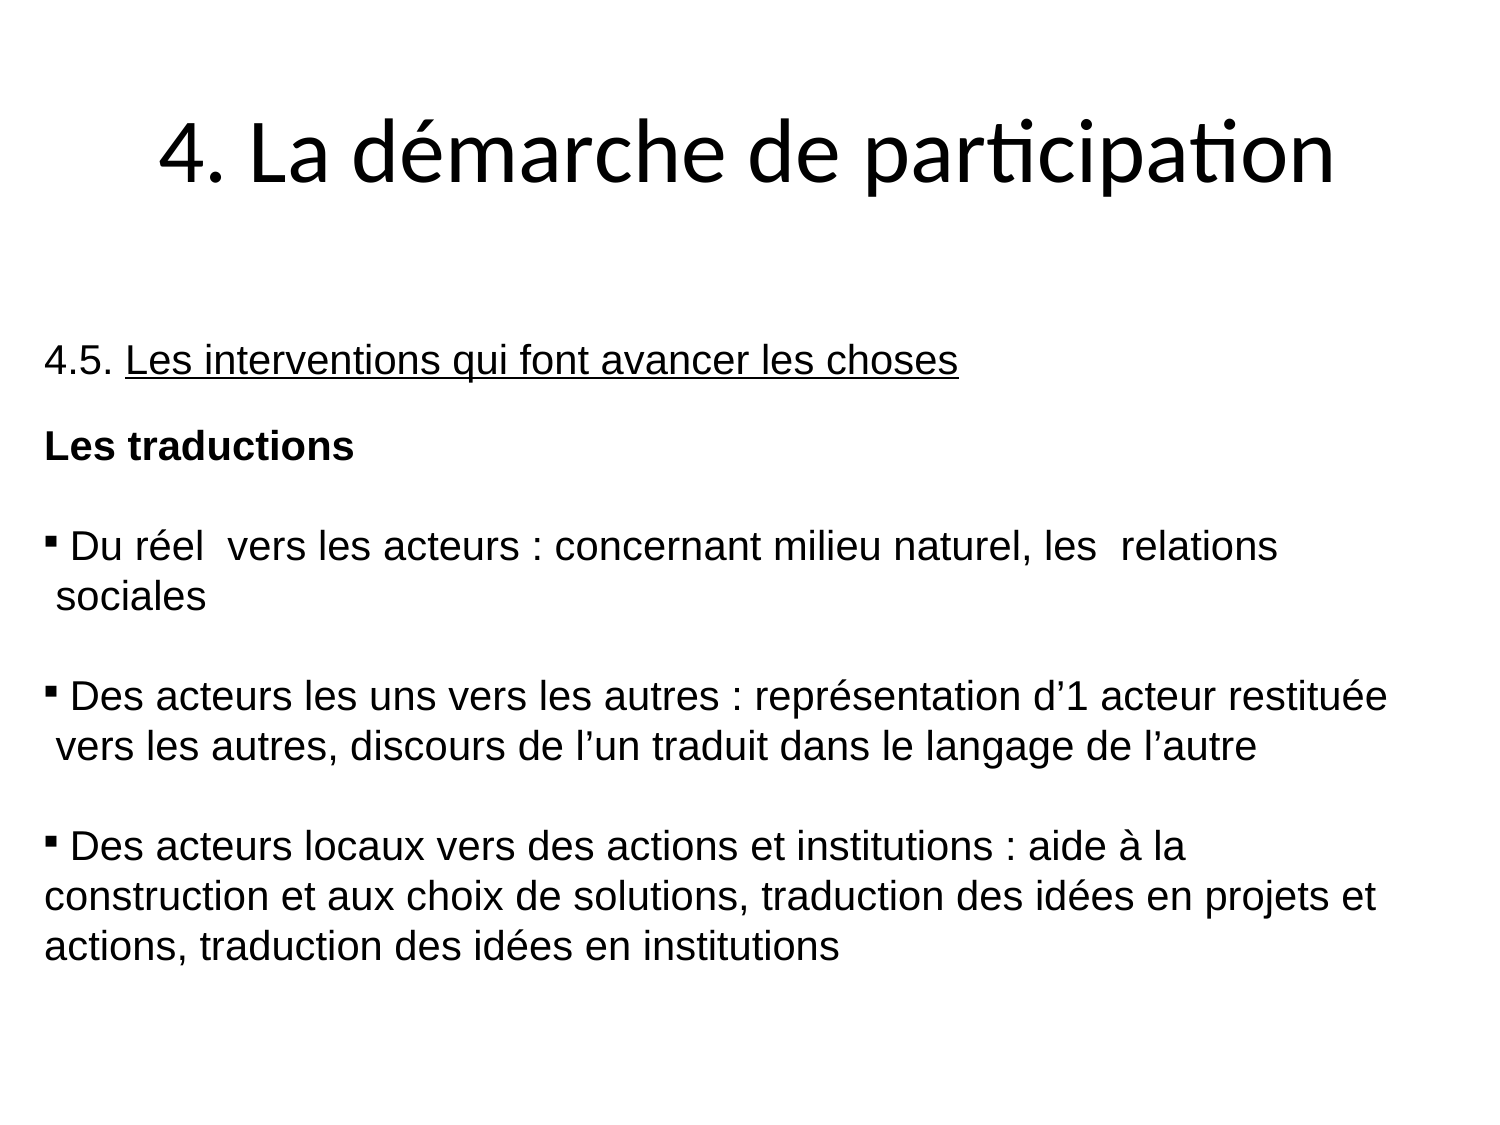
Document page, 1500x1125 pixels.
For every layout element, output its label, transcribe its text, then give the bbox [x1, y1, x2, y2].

title 4. La démarche de participation [75, 82, 1422, 318]
text_box 4.5. Les interventions qui font avancer les choses Les traductions Du réel vers les acteurs : concernant milieu naturel, les relations sociales Des acteurs les uns vers les autres : représentation d’1 acteur restituée vers les autres, discours de l’un traduit dans le langage de l’autre Des acteurs locaux vers des actions et institutions : aide à la construction et aux choix de solutions, traduction des idées en projets et actions, traduction des idées en institutions [29, 324, 1424, 1027]
